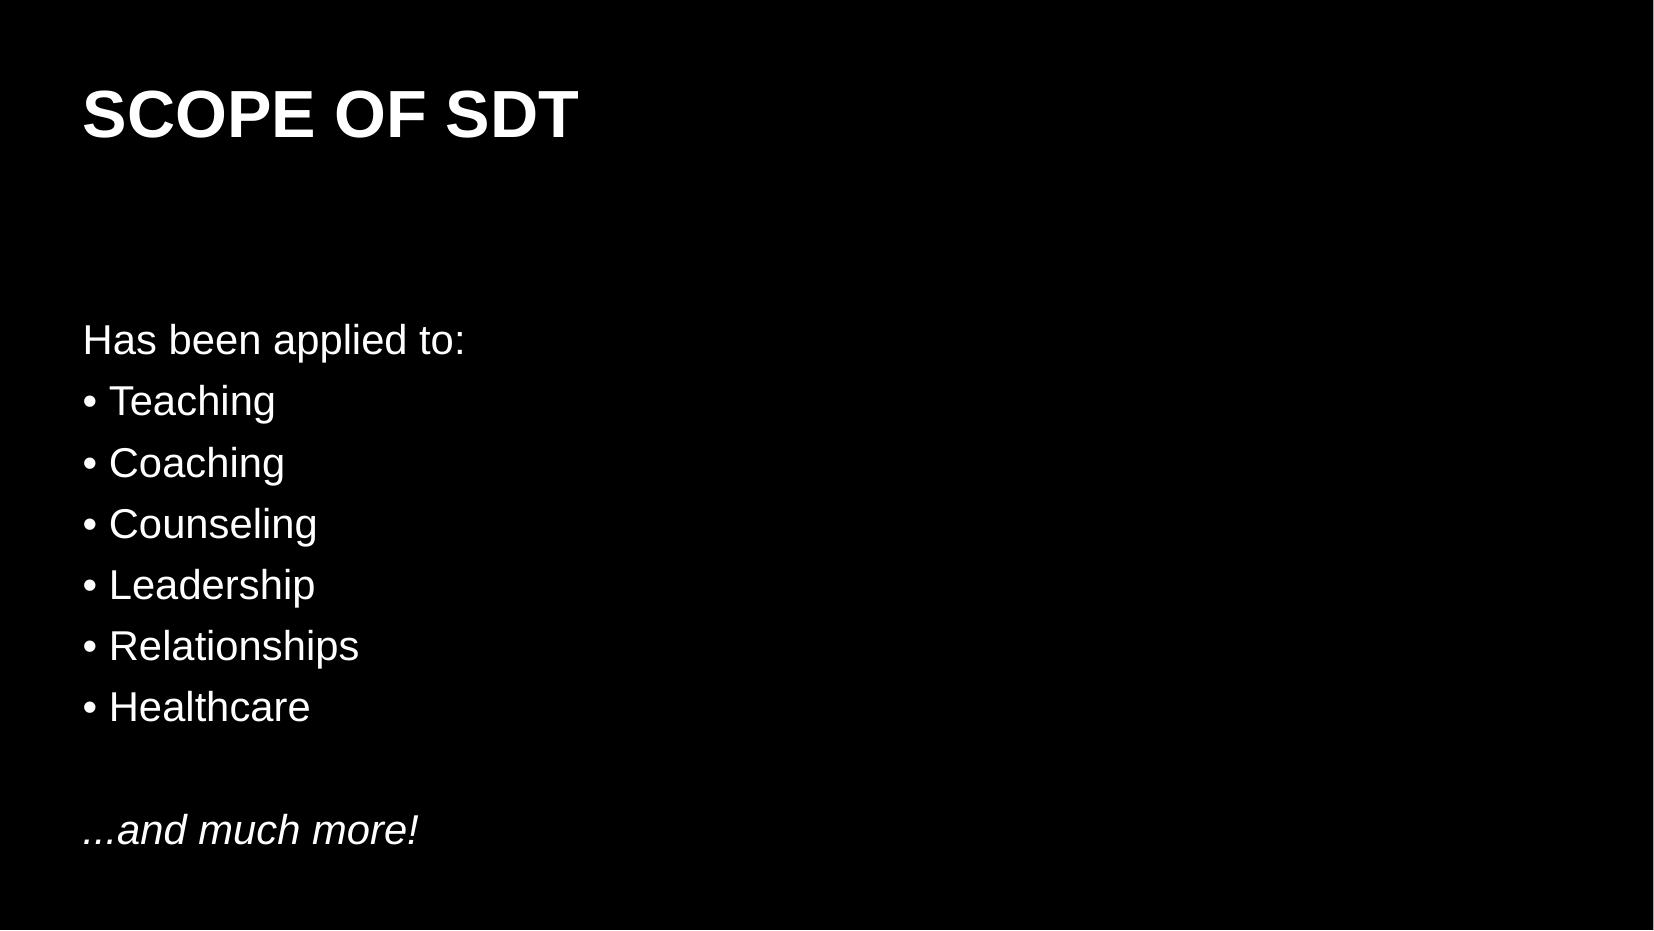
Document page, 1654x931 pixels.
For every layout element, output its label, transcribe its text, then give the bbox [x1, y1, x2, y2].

list Has been applied to: • Teaching • Coaching • Counseling • Leadership • Relationships • Healthcare ...and much more! [82, 316, 1571, 857]
title SCOPE OF SDT [82, 37, 1571, 193]
